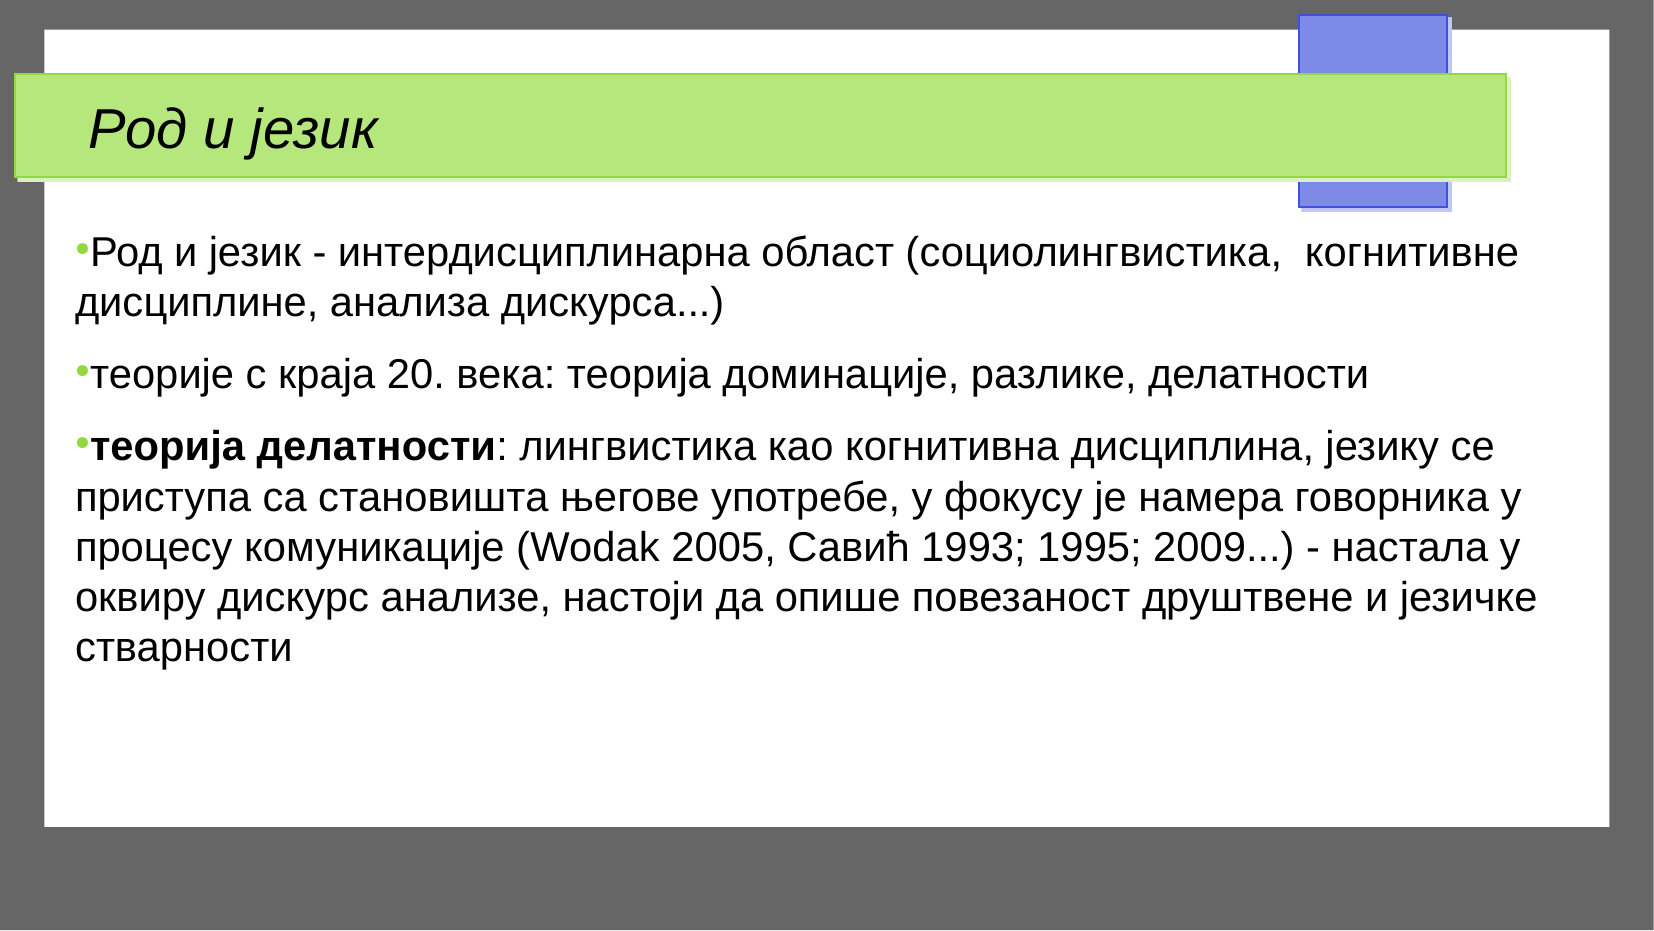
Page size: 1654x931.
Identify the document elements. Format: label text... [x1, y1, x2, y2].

title Род и језик [88, 73, 1506, 178]
list Род и језик - интердисциплинарна област (социолингвистика, когнитивне дисциплине, анализа дискурса...) теорије с краја 20. века: теорија доминације, разлике, делатности теорија делатности: лингвистика као когнитивна дисциплина, језику се приступа са становишта његове употребе, у фокусу је намера говорника у процесу комуникације (Wodak 2005, Савић 1993; 1995; 2009...) - настала у оквиру дискурс анализе, настоји да опише повезаност друштвене и језичке стварности [75, 225, 1552, 816]
